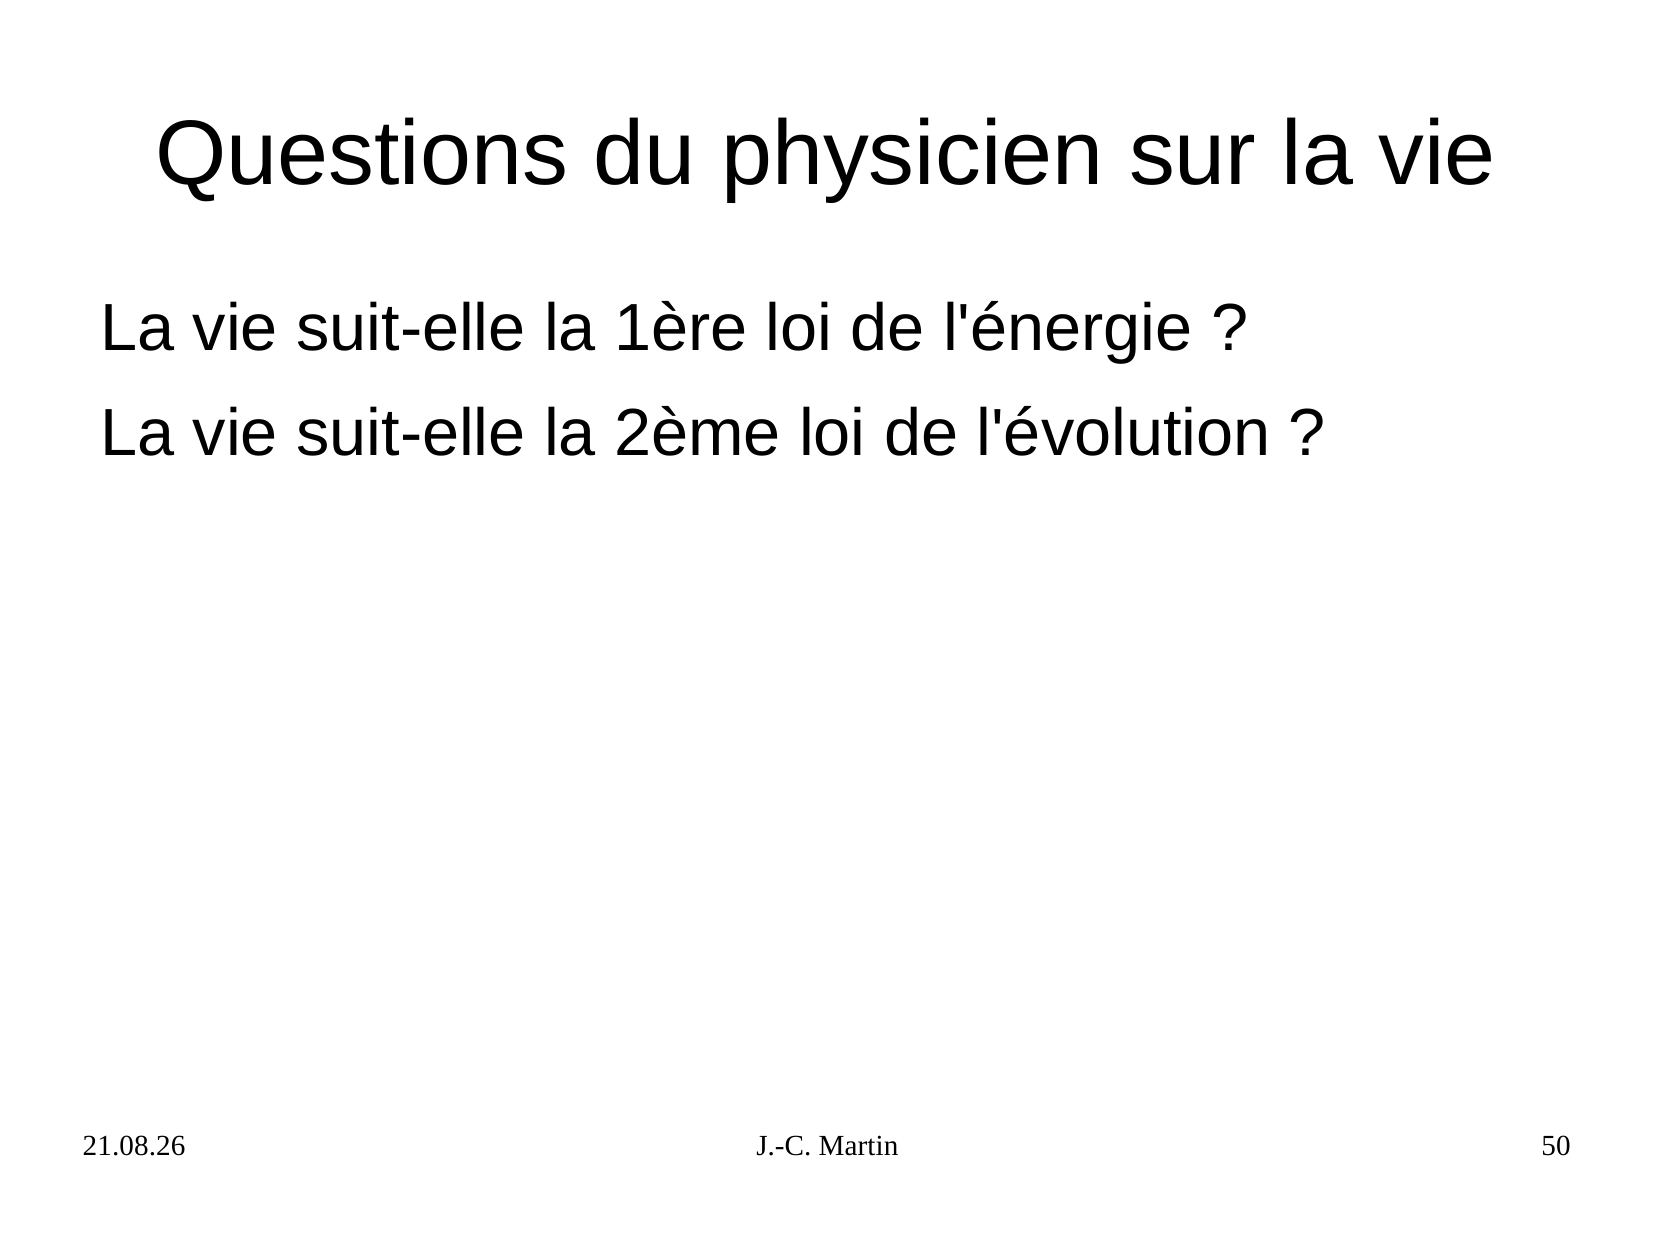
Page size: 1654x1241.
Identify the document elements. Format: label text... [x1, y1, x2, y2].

list La vie suit-elle la 1ère loi de l'énergie ? La vie suit-elle la 2ème loi de l'évolution ? [82, 290, 1571, 1094]
title Questions du physicien sur la vie [82, 56, 1571, 250]
